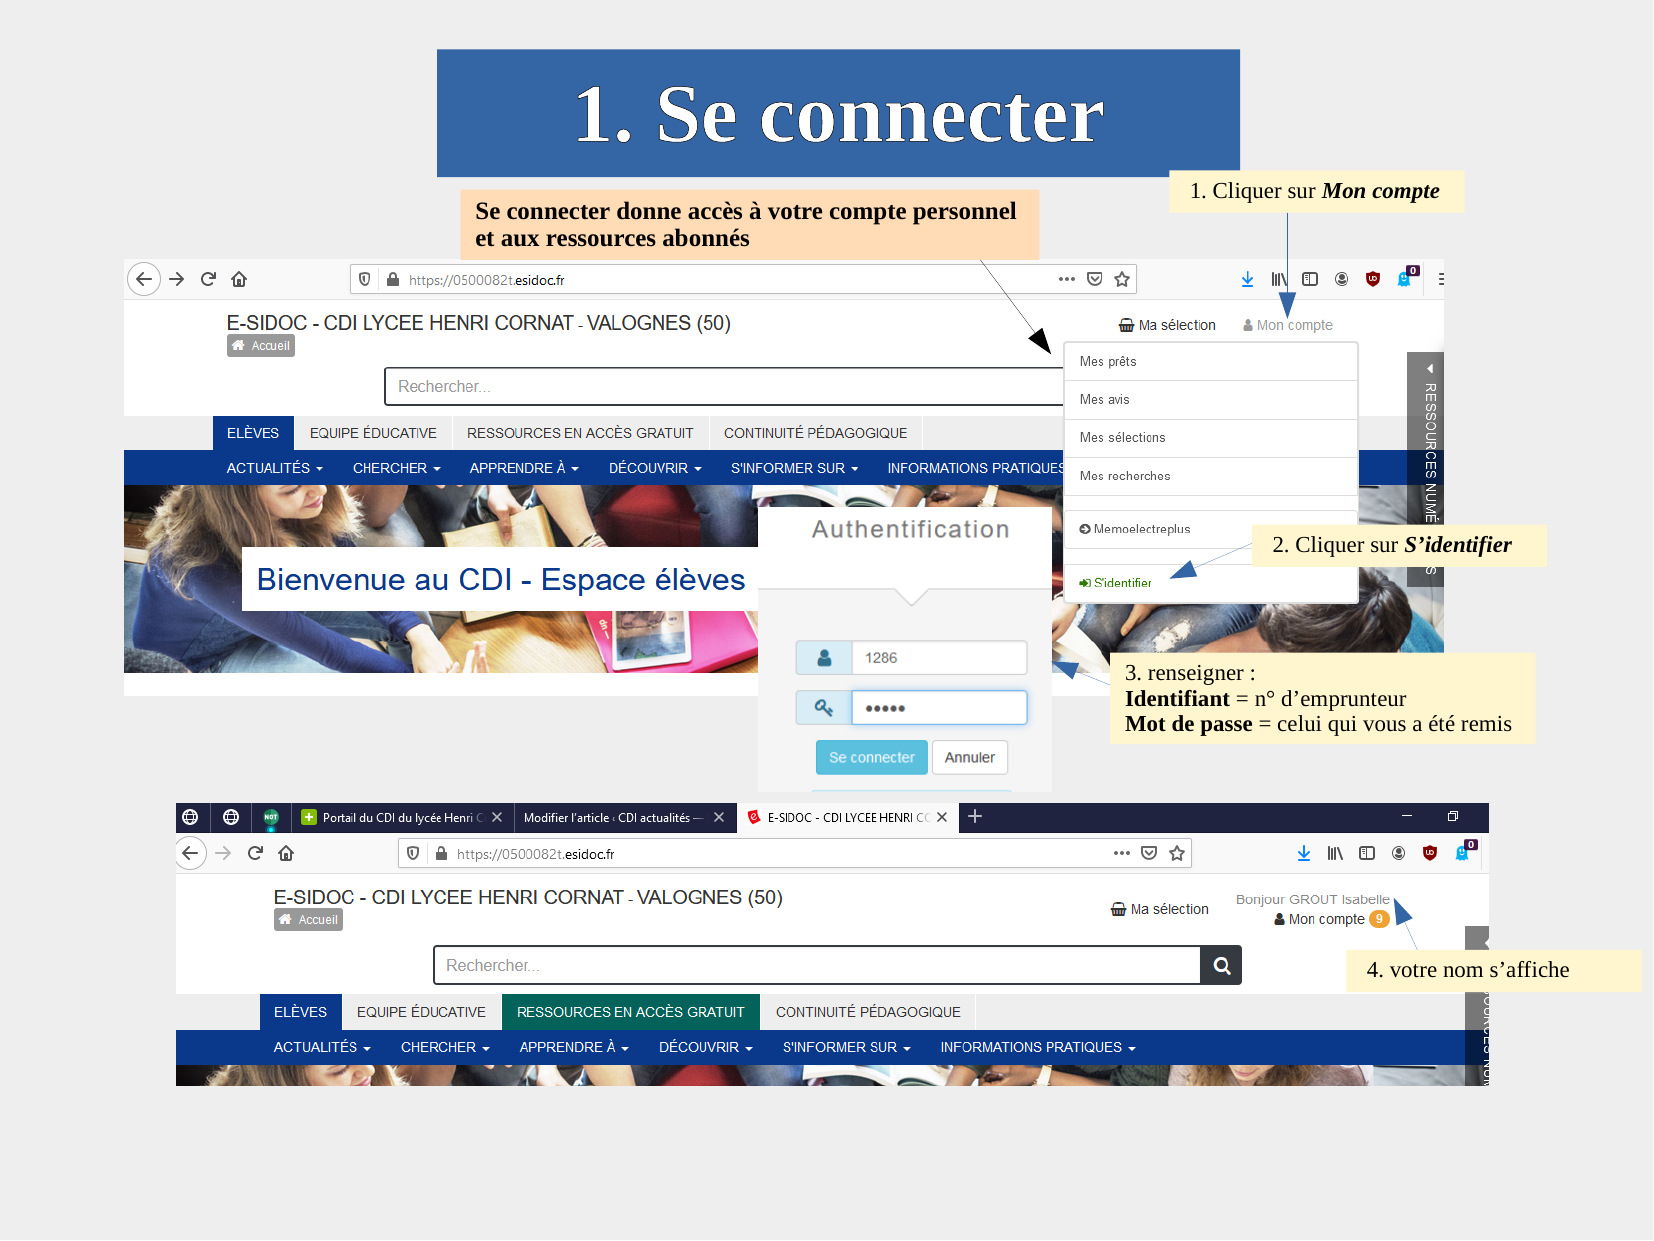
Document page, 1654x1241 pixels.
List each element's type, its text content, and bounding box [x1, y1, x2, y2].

text_box Se connecter donne accès à votre compte personnel et aux ressources abonnés [460, 189, 1040, 260]
picture [176, 803, 1489, 1086]
picture [124, 259, 1444, 792]
text_box 4. votre nom s’affiche [1346, 949, 1642, 993]
text_box 2. Cliquer sur S’identifier [1251, 524, 1548, 567]
text_box 3. renseigner : Identifiant = n° d’emprunteur Mot de passe = celui qui vous a été remis [1110, 652, 1536, 745]
title 1. Se connecter [437, 49, 1241, 178]
text_box 1. Cliquer sur Mon compte [1169, 170, 1465, 213]
